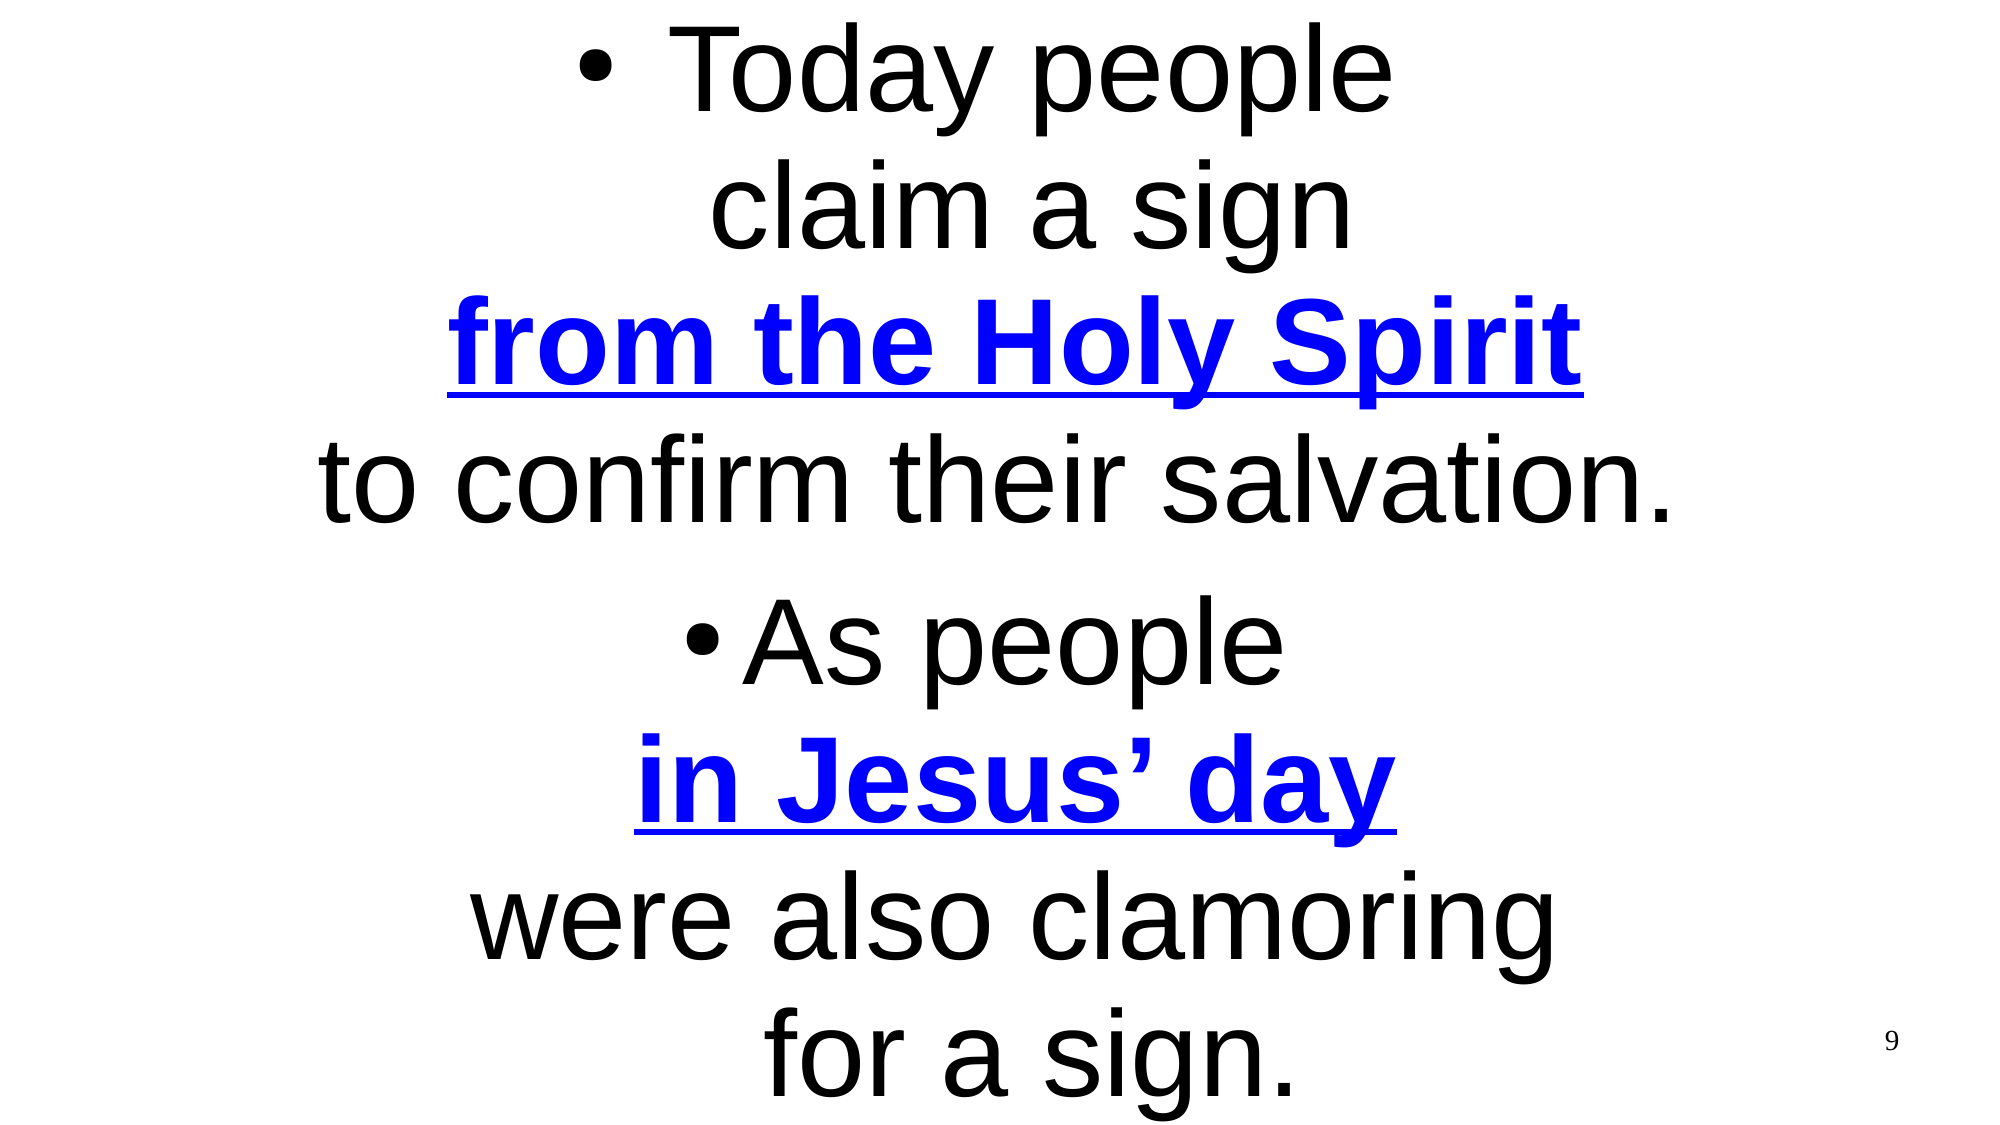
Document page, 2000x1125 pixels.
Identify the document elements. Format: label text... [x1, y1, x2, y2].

list Today people claim a sign from the Holy Spirit to confirm their salvation. As people in Jesus’ day were also clamoring for a sign. [0, 0, 1996, 1123]
